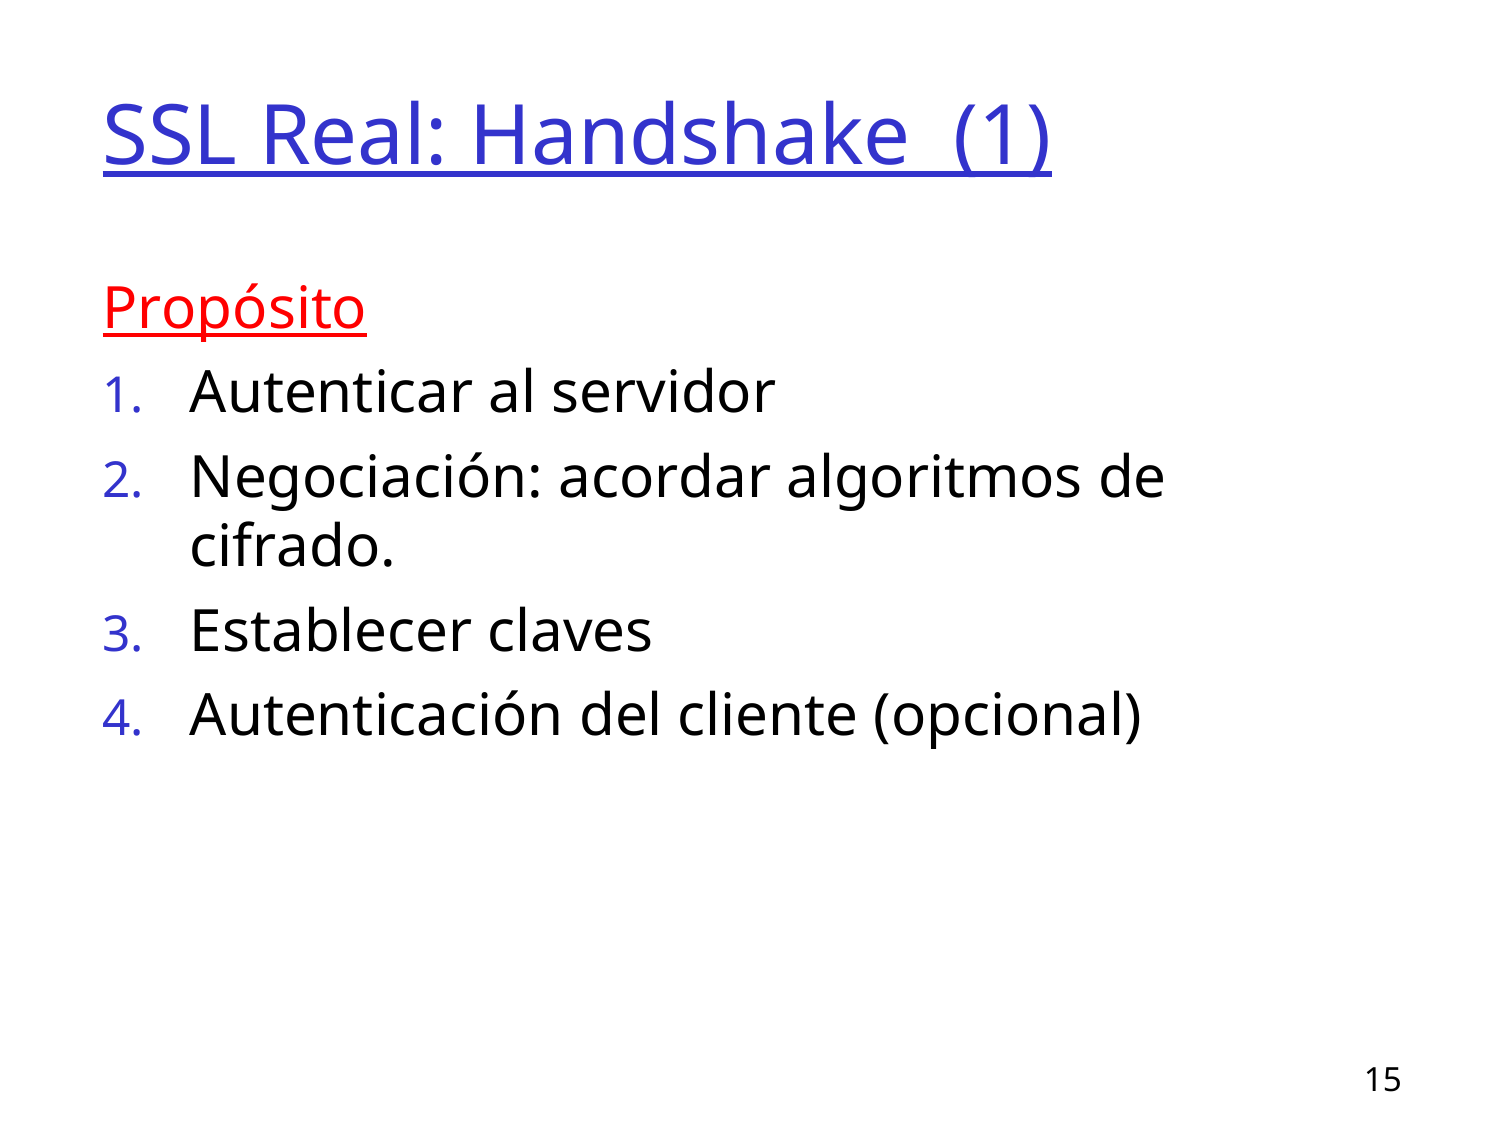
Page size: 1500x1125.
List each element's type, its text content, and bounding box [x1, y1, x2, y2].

title SSL Real: Handshake (1) [87, 37, 1363, 225]
list Propósito Autenticar al servidor Negociación: acordar algoritmos de cifrado. Establecer claves Autenticación del cliente (opcional) [87, 262, 1363, 1026]
